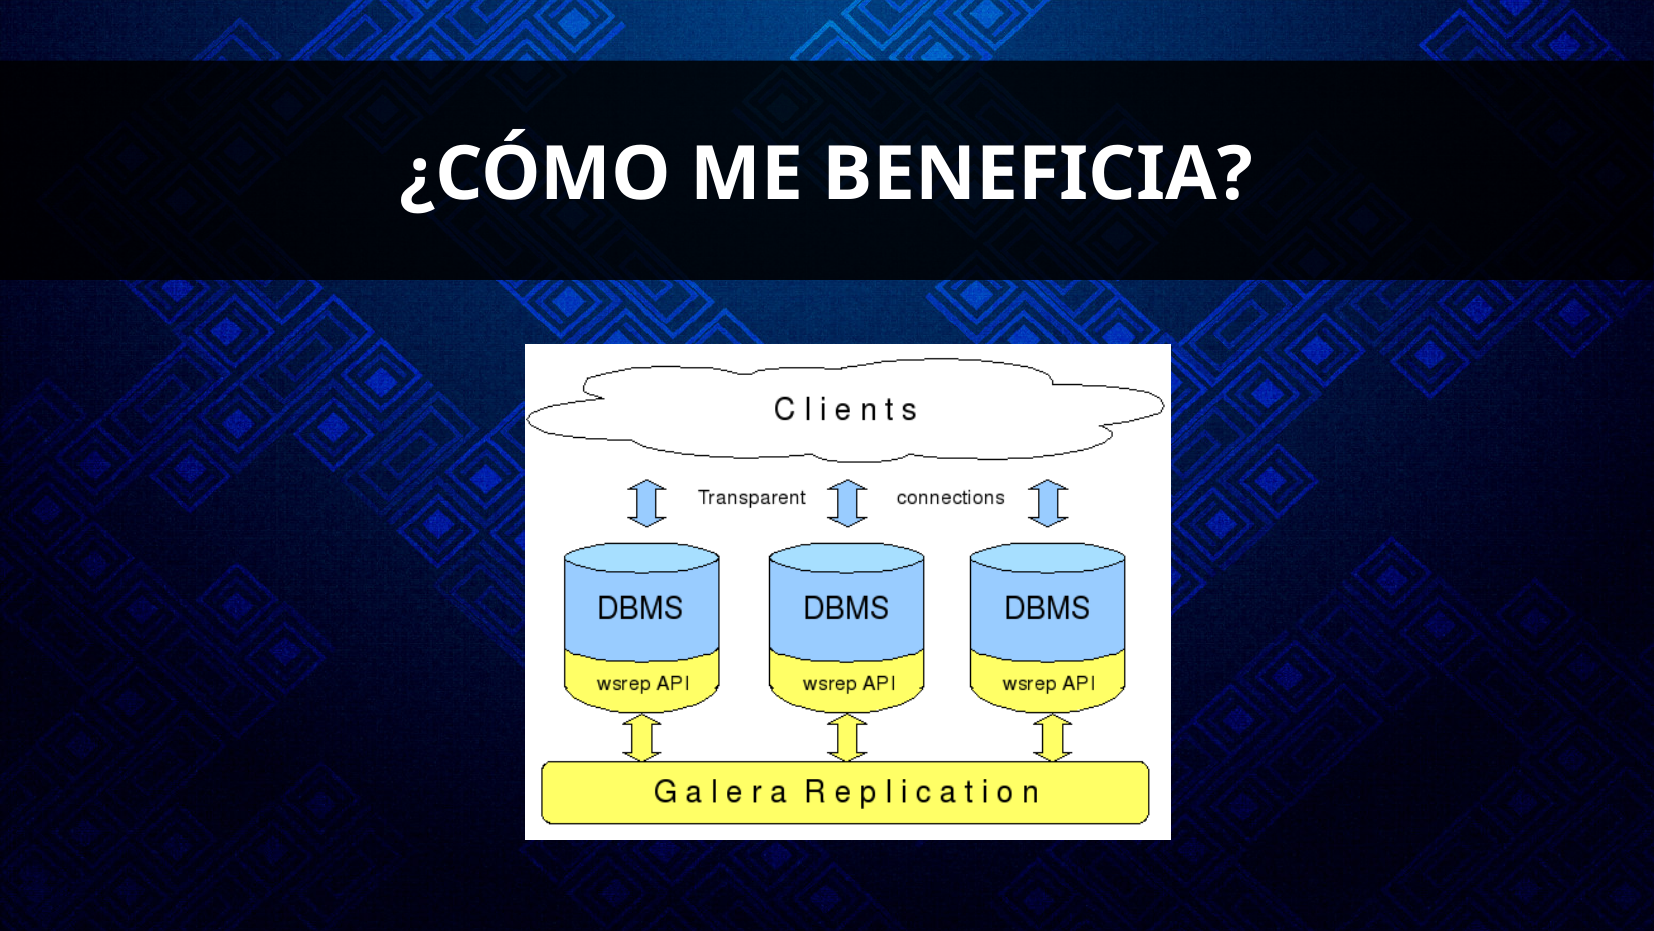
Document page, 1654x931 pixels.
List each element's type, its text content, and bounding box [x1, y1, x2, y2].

text_box ¿CÓMO ME BENEFICIA? [0, 60, 1654, 280]
picture [0, 0, 1654, 60]
picture [0, 280, 1654, 931]
